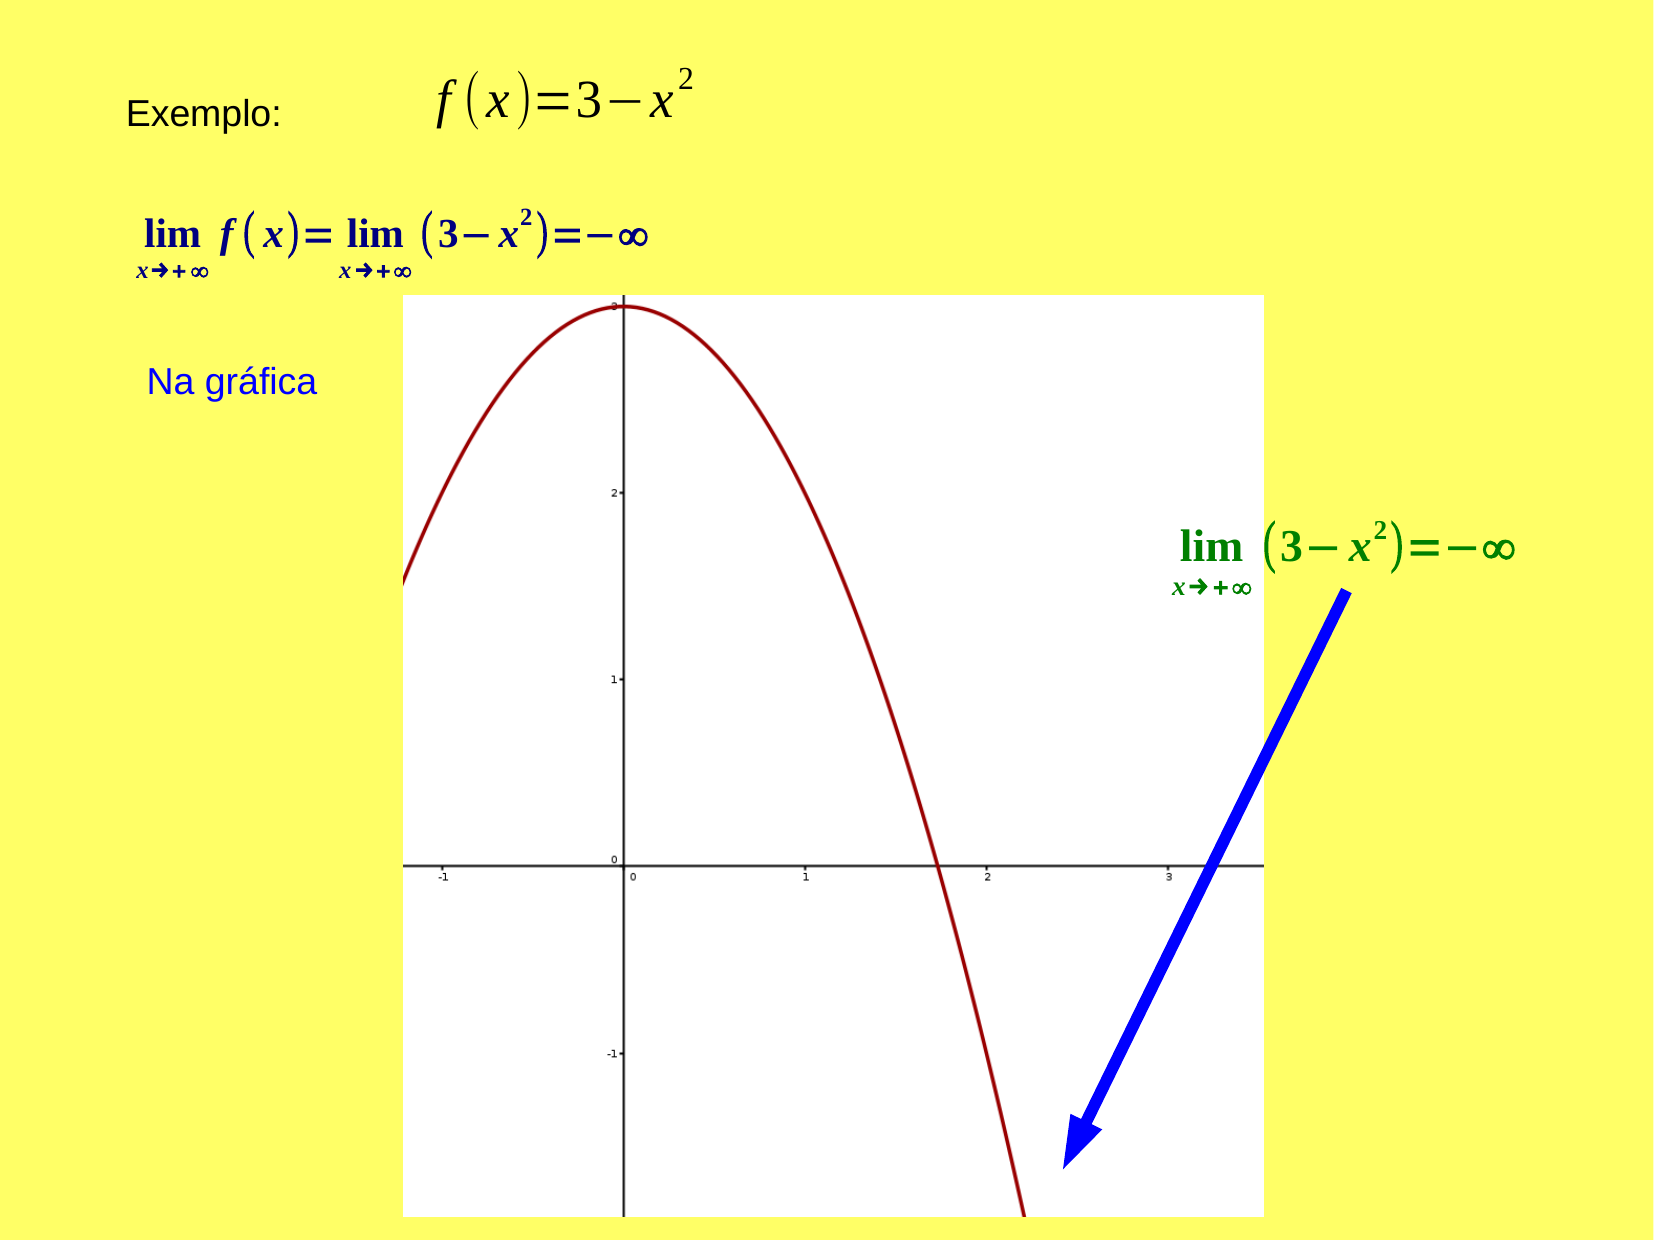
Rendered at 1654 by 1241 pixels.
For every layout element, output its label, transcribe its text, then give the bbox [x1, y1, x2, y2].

text_box Na gráfica [131, 353, 333, 410]
picture [403, 295, 1264, 1217]
chart [428, 61, 700, 133]
chart [128, 204, 658, 284]
text_box Exemplo: [111, 84, 308, 142]
chart [1164, 514, 1525, 603]
